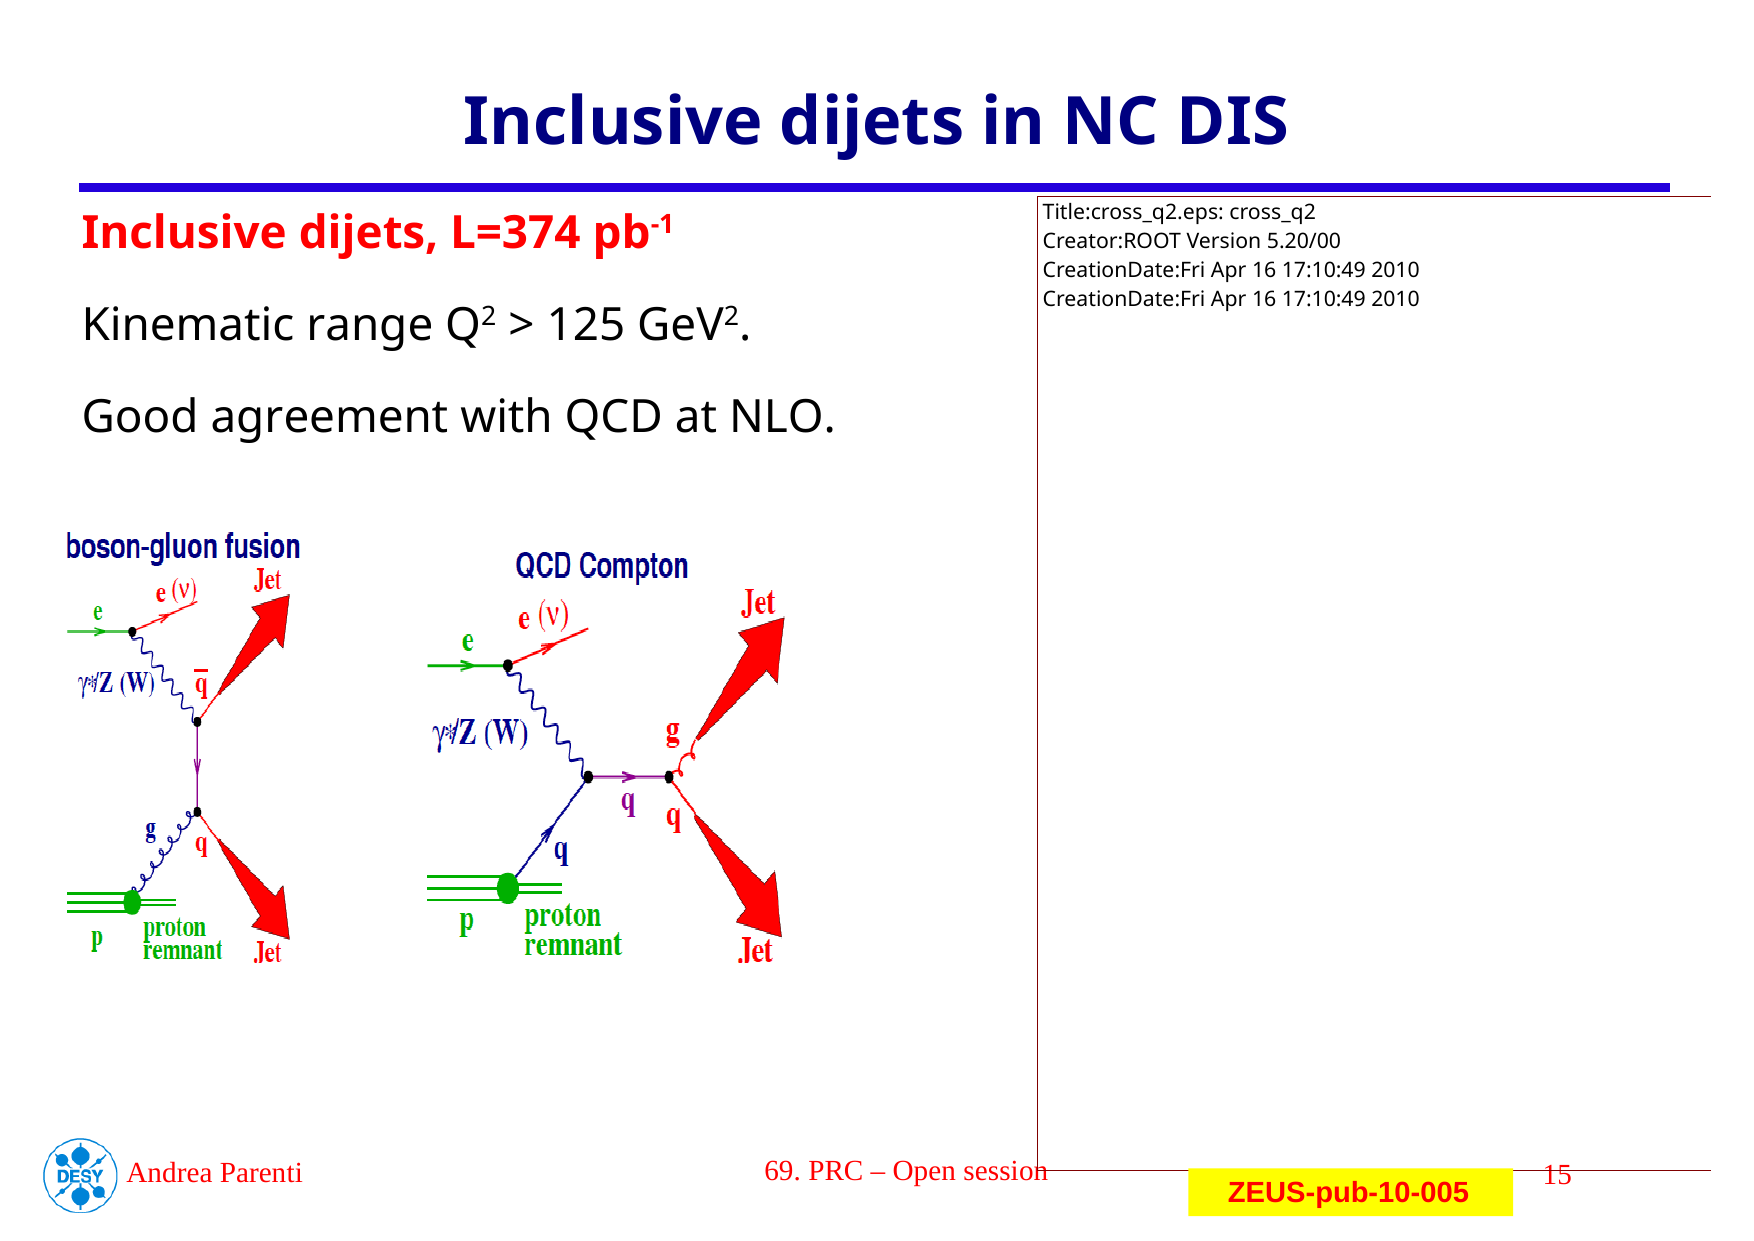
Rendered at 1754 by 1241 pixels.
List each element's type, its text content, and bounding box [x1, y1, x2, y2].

picture [1035, 195, 1711, 1171]
picture [41, 529, 792, 974]
list Inclusive dijets, L=374 pb-1 Kinematic range Q2 > 125 GeV2. Good agreement with QCD at NLO. [63, 199, 858, 1018]
picture [42, 1138, 118, 1213]
text_box ZEUS-pub-10-005 [1188, 1168, 1514, 1217]
title Inclusive dijets in NC DIS [87, 49, 1666, 188]
